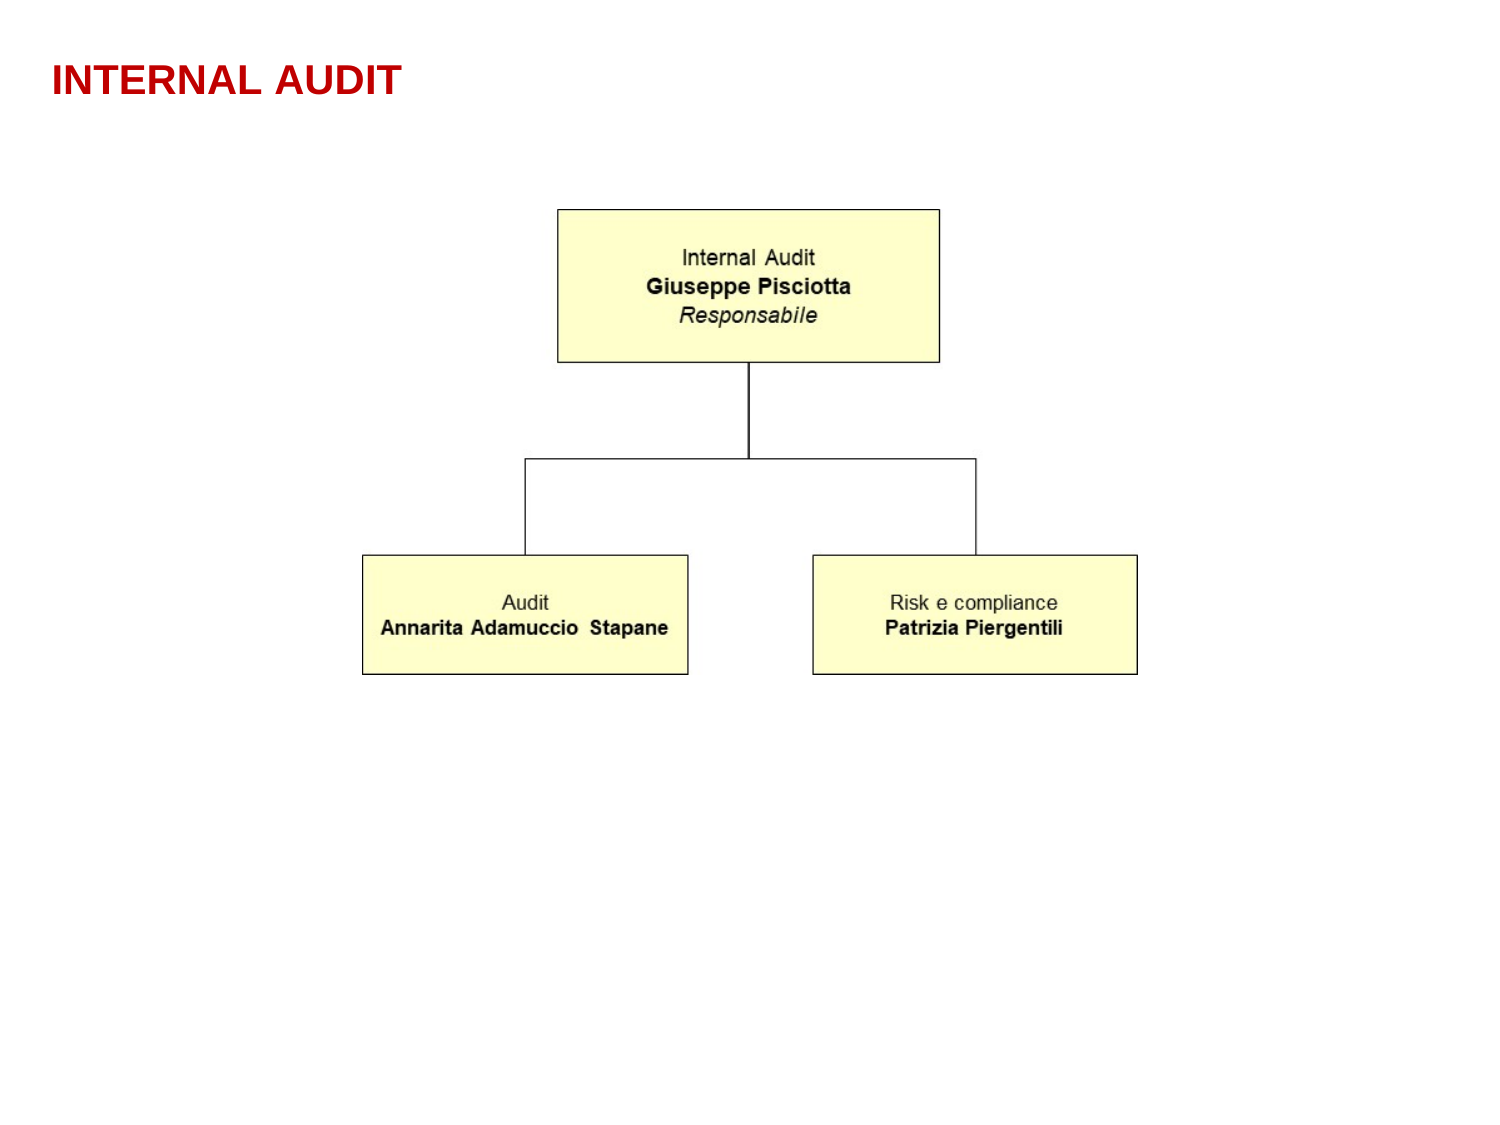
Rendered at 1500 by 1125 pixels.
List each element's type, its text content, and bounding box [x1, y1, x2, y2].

picture [362, 209, 1138, 675]
text_box INTERNAL AUDIT [36, 45, 1500, 128]
